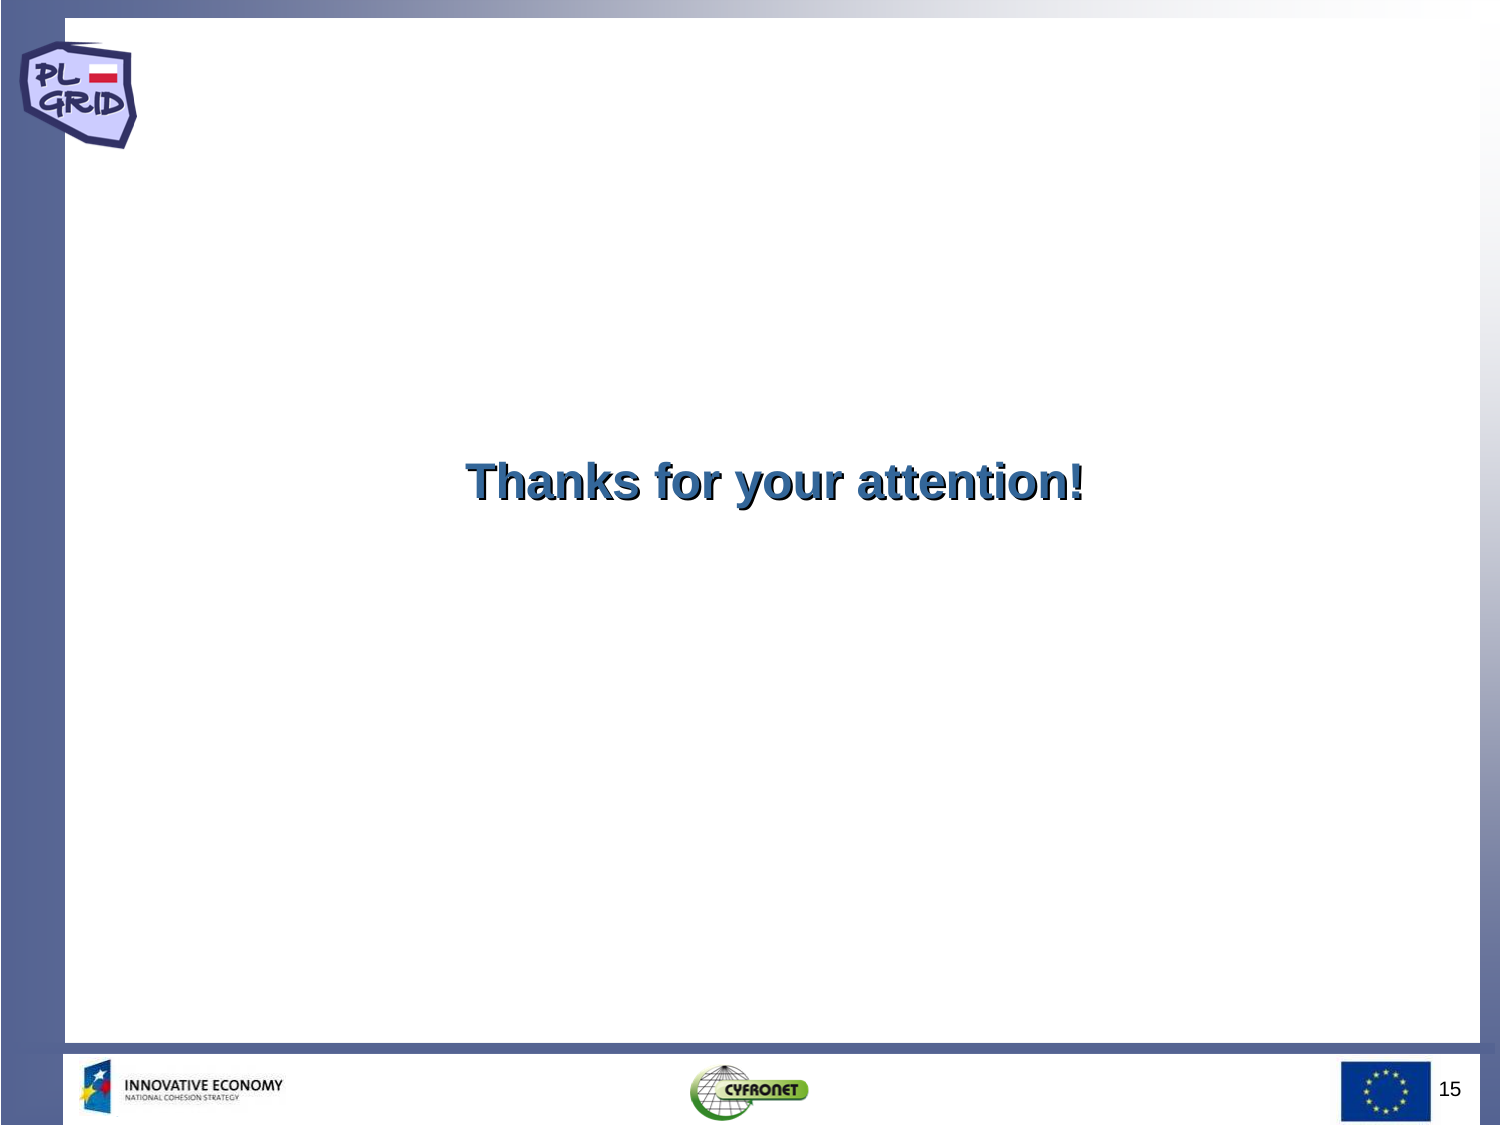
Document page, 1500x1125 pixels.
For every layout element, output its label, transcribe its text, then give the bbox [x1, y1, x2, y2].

picture [0, 0, 1500, 1125]
title Thanks for your attention! [132, 430, 1418, 532]
